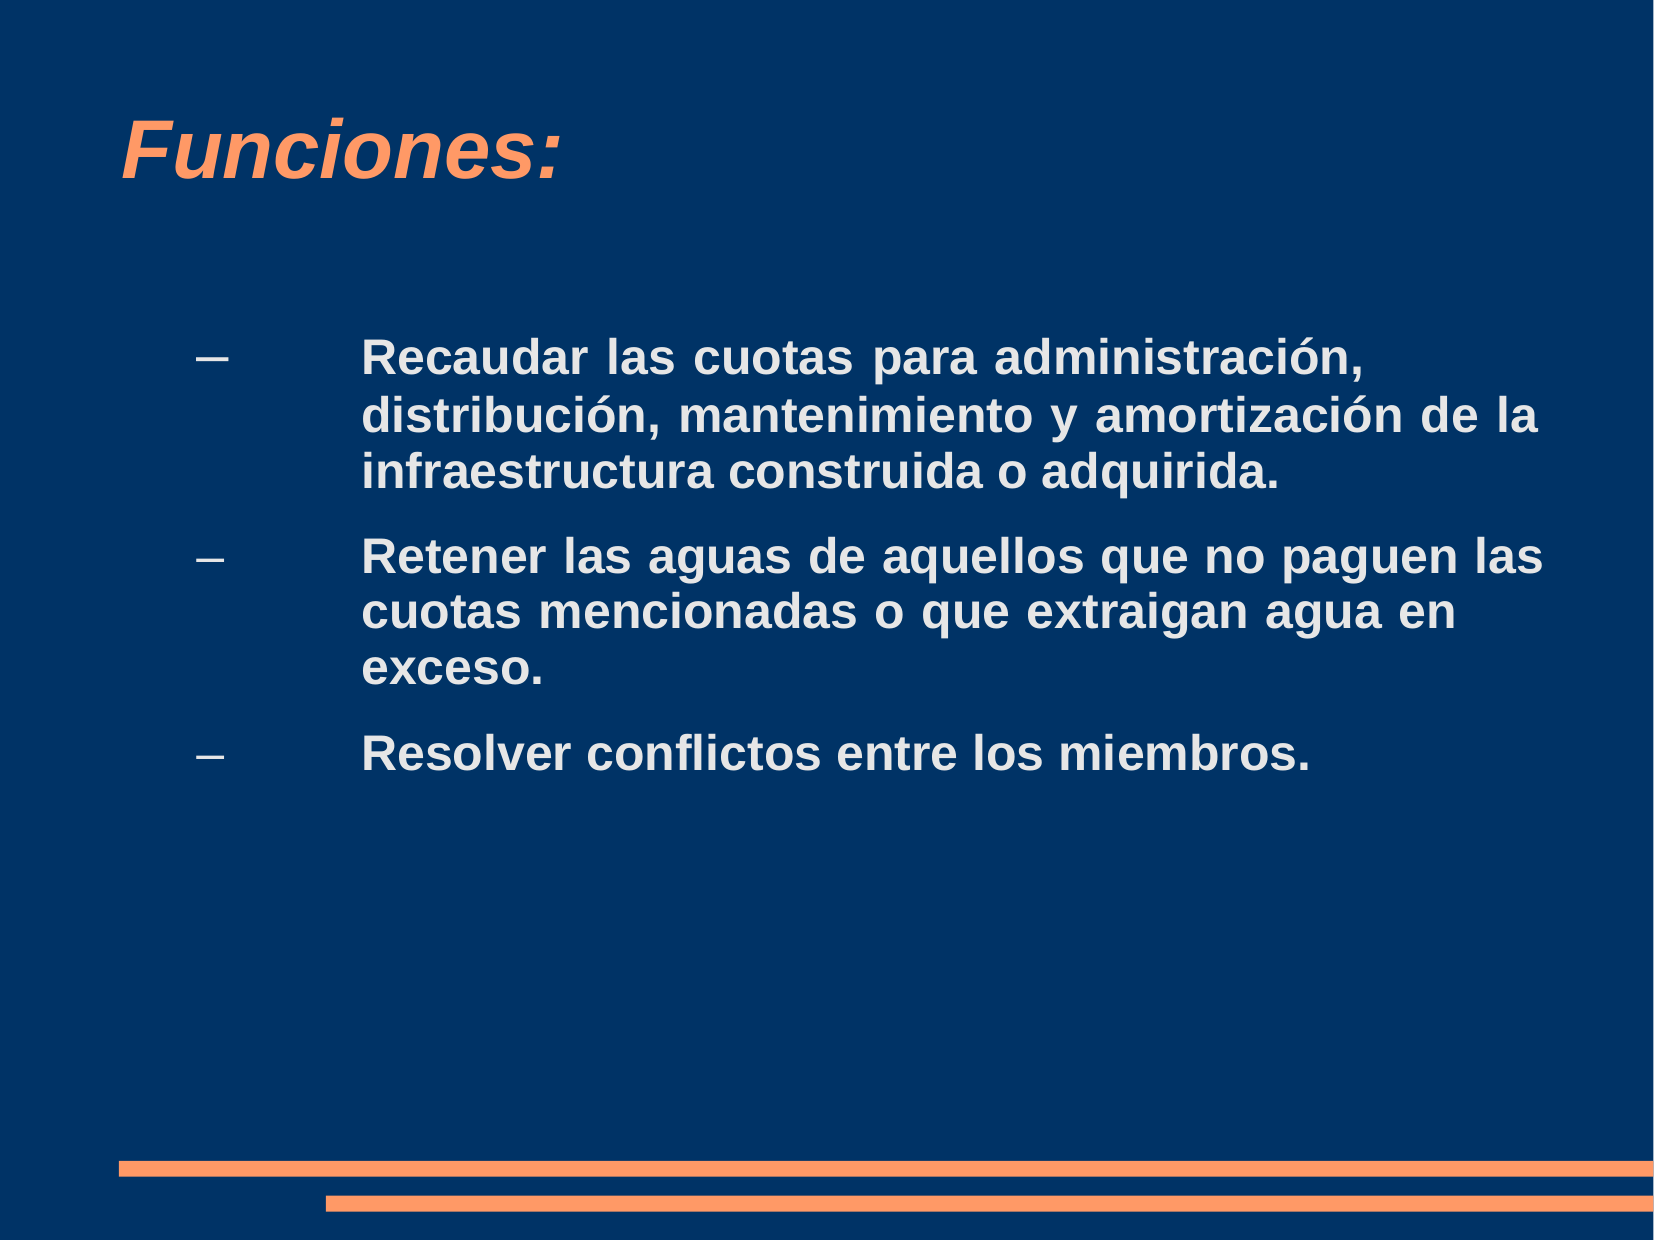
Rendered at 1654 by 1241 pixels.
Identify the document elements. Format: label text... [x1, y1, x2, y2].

list – Recaudar las cuotas para administración, distribución, mantenimiento y amortización de la infraestructura construida o adquirida. – Retener las aguas de aquellos que no paguen las cuotas mencionadas o que extraigan agua en exceso. – Resolver conflictos entre los miembros. [121, 322, 1561, 1132]
title Funciones: [121, 46, 1534, 254]
